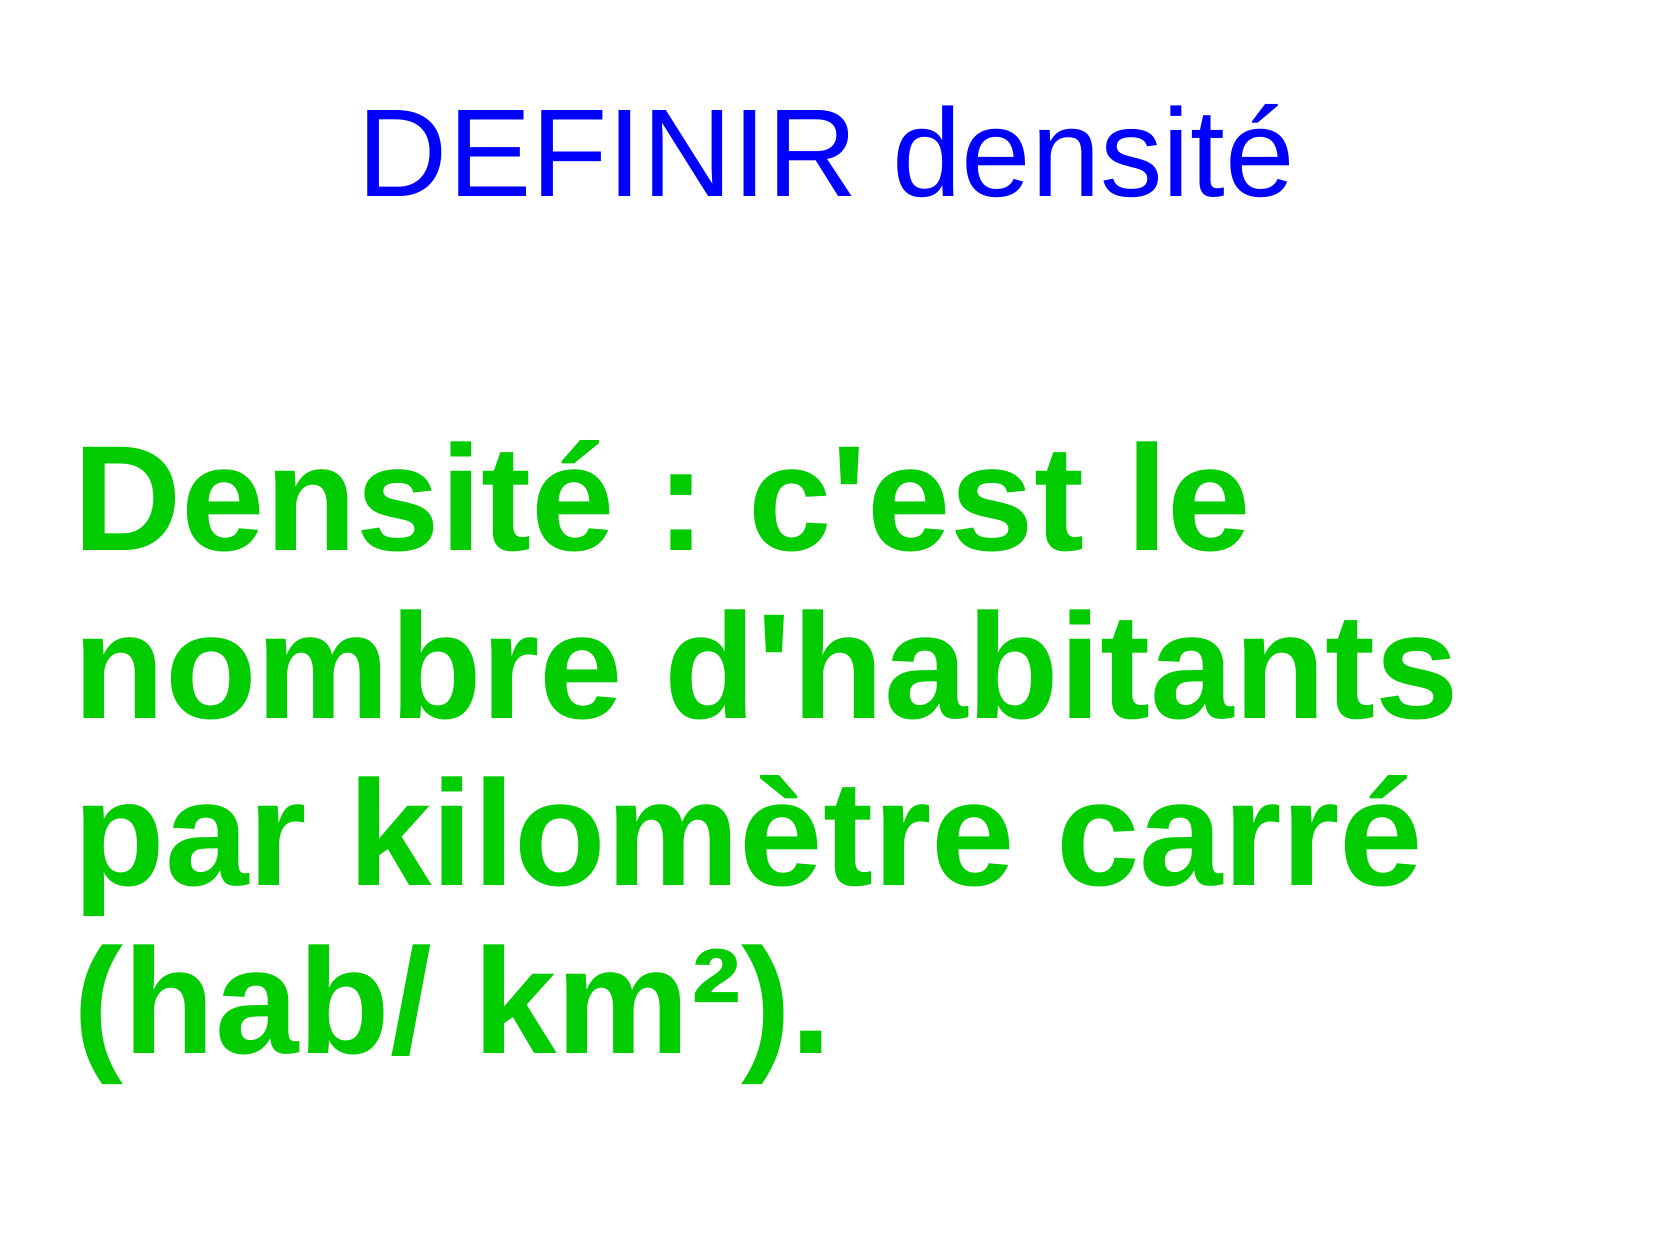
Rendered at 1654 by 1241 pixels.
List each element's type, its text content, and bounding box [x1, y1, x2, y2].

title DEFINIR densité [82, 49, 1571, 257]
text_box Densité : c'est le nombre d'habitants par kilomètre carré (hab/ km²). [59, 407, 1595, 1093]
